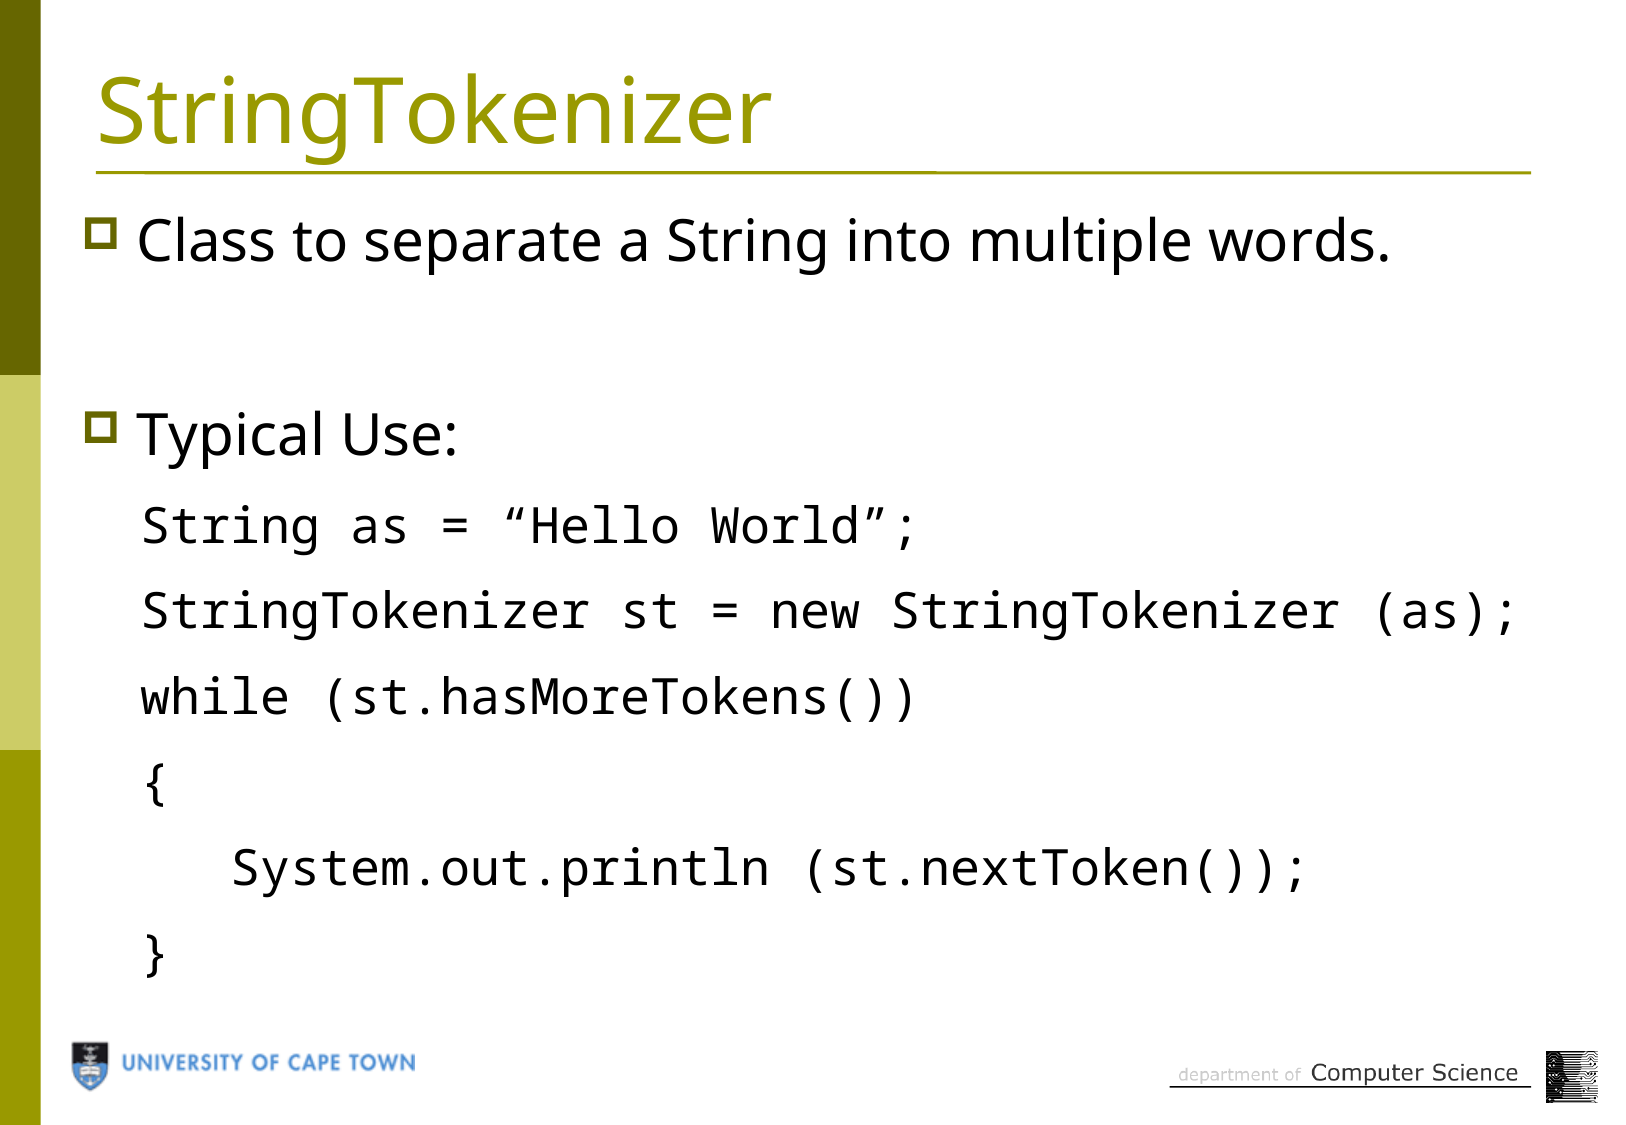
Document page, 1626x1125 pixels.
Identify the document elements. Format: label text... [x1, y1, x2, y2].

title StringTokenizer [81, 14, 1543, 172]
picture [1169, 1043, 1532, 1091]
list Class to separate a String into multiple words. Typical Use: String as = “Hello World”; StringTokenizer st = new StringTokenizer (as); while (st.hasMoreTokens()) { System.out.println (st.nextToken()); } [81, 196, 1543, 991]
picture [61, 1024, 415, 1103]
picture [1546, 1051, 1598, 1103]
